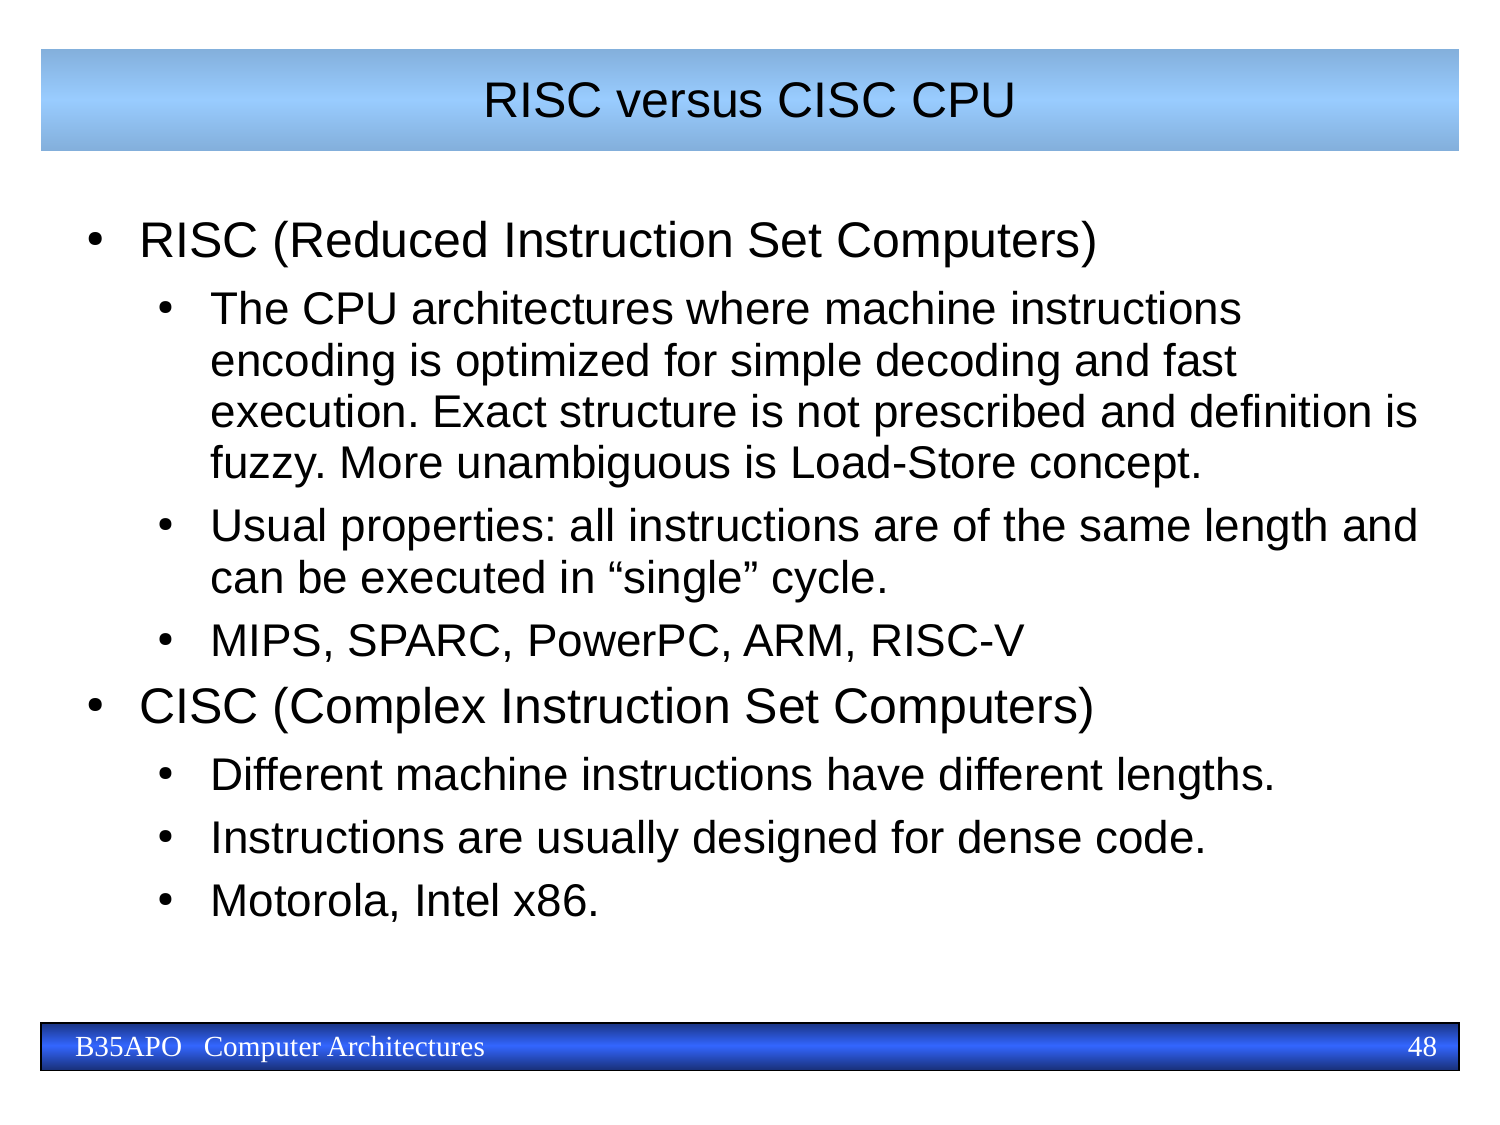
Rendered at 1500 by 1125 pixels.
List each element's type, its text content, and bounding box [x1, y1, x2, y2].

list RISC (Reduced Instruction Set Computers) The CPU architectures where machine instructions encoding is optimized for simple decoding and fast execution. Exact structure is not prescribed and definition is fuzzy. More unambiguous is Load-Store concept. Usual properties: all instructions are of the same length and can be executed in “single” cycle. MIPS, SPARC, PowerPC, ARM, RISC-V CISC (Complex Instruction Set Computers) Different machine instructions have different lengths. Instructions are usually designed for dense code. Motorola, Intel x86. [68, 212, 1432, 955]
title RISC versus CISC CPU [41, 49, 1459, 151]
